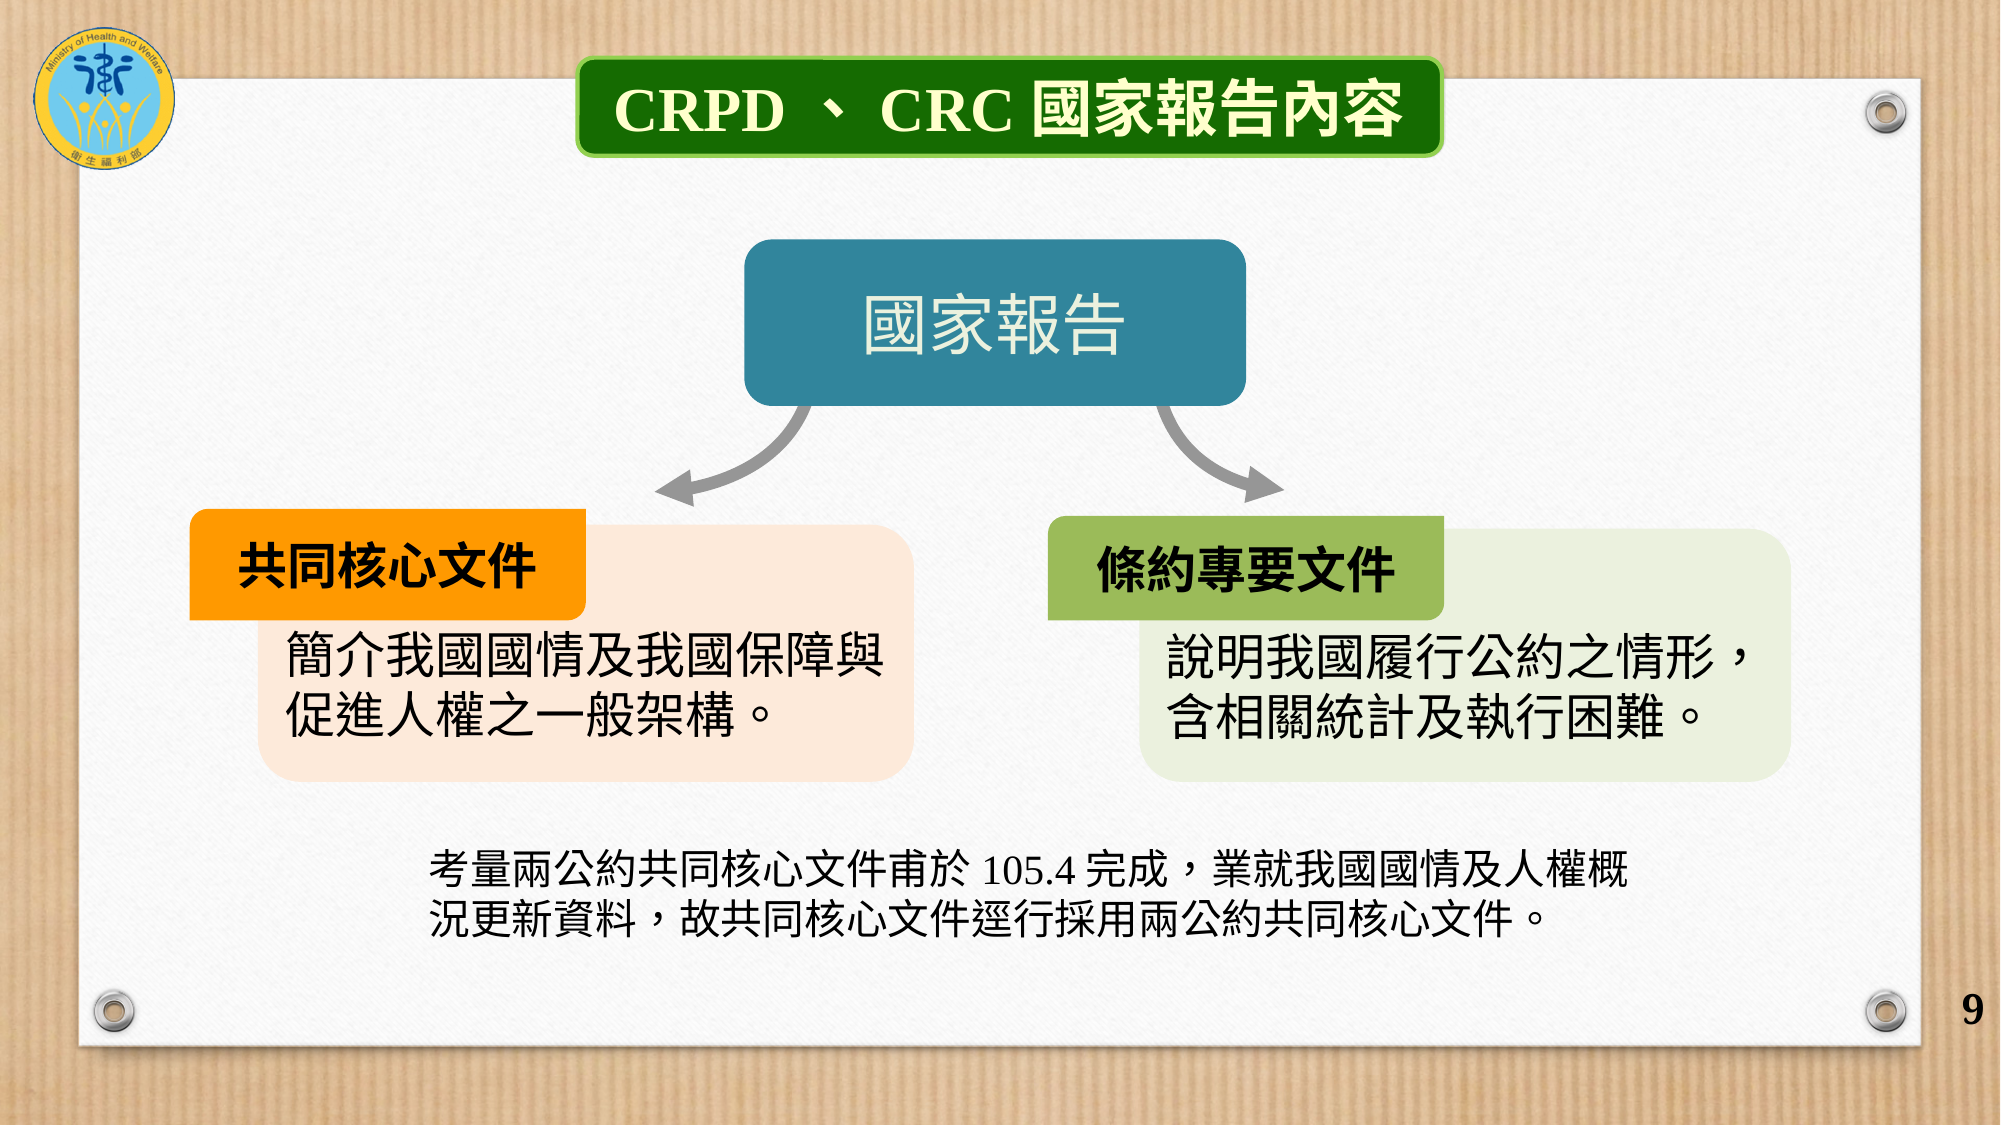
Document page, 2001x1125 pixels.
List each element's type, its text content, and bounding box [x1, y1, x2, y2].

text_box 國家報告 [744, 239, 1247, 406]
picture [0, 0, 2001, 1125]
text_box CRPD、CRC國家報告內容 [577, 57, 1442, 156]
text_box 說明我國履行公約之情形，含相關統計及執行困難。 [1139, 528, 1792, 782]
text_box 考量兩公約共同核心文件甫於105.4完成，業就我國國情及人權概況更新資料，故共同核心文件逕行採用兩公約共同核心文件。 [413, 835, 1683, 951]
text_box 簡介我國國情及我國保障與促進人權之一般架構。 [257, 524, 914, 782]
text_box 條約專要文件 [1047, 515, 1445, 621]
text_box 共同核心文件 [189, 508, 586, 621]
slide_number <編號> [1910, 988, 2000, 1035]
